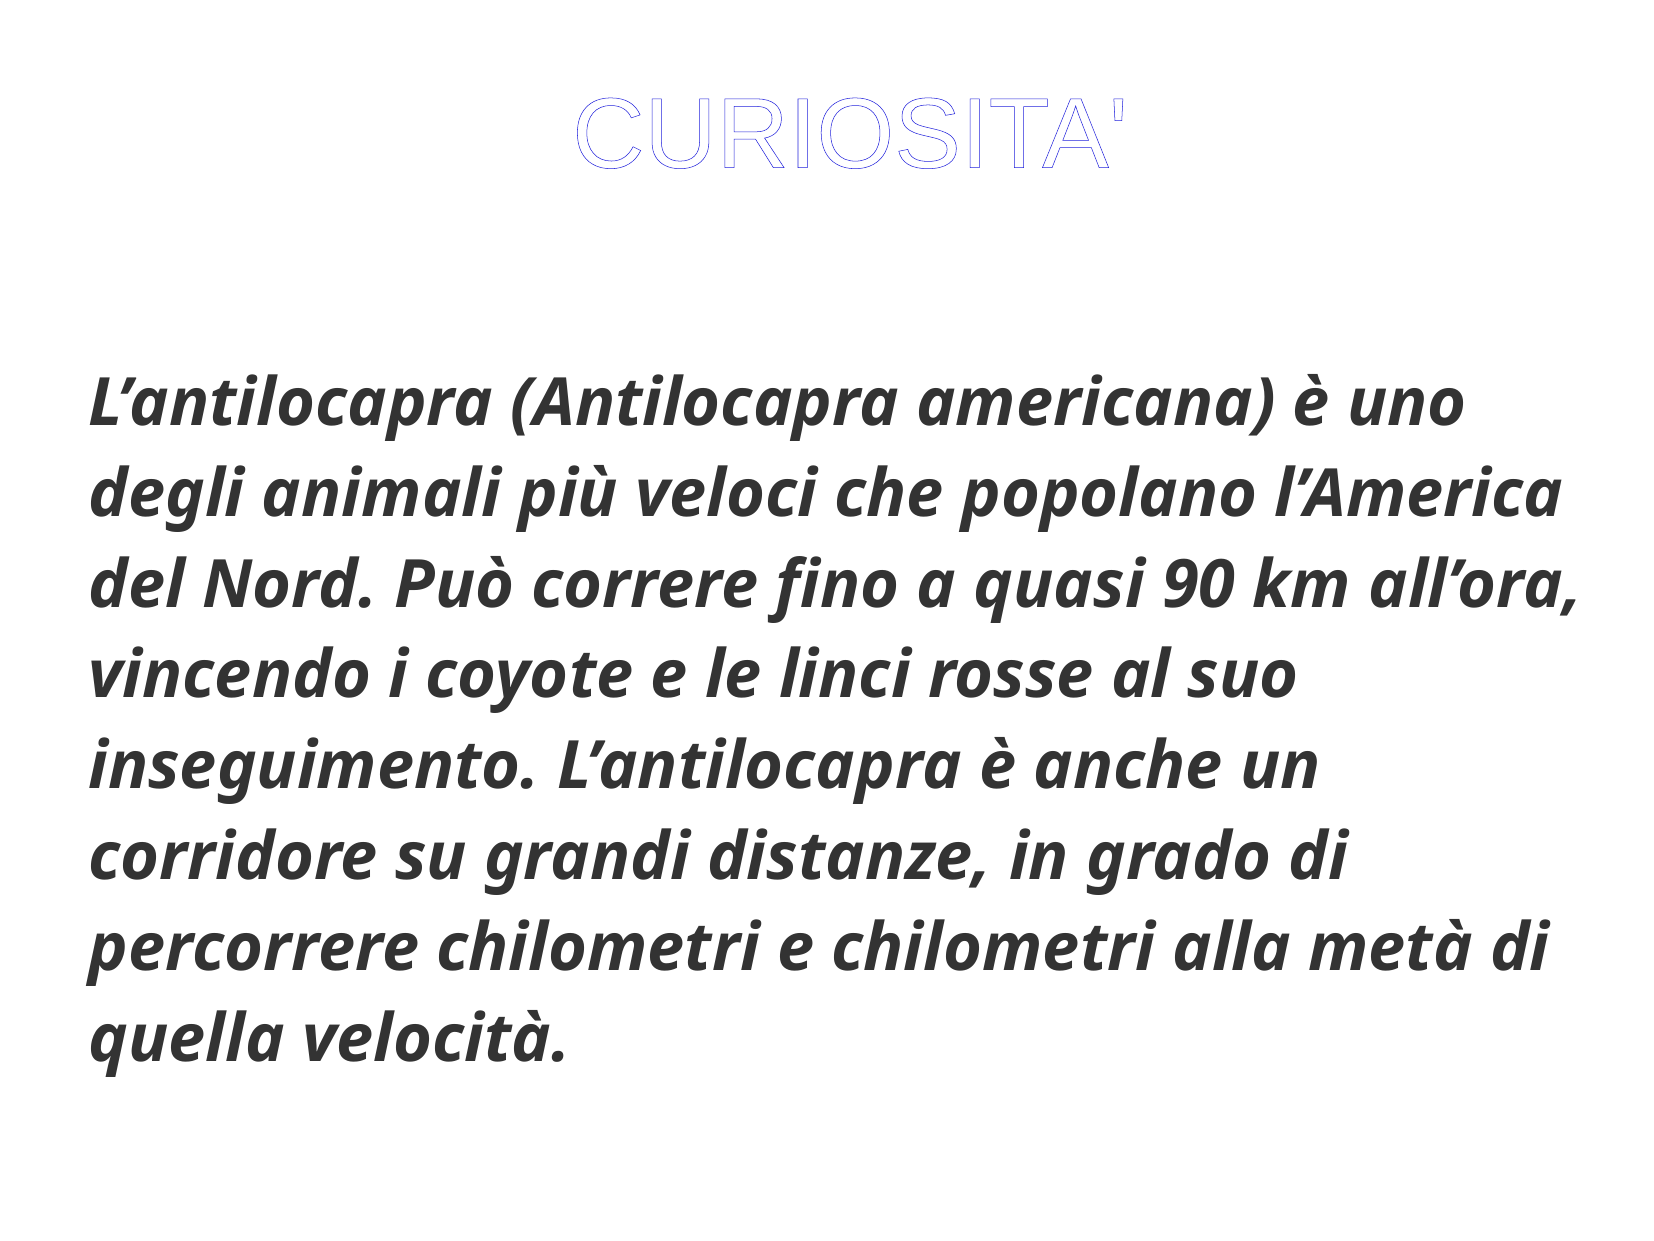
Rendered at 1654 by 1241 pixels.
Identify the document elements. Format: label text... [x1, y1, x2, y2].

title CURIOSITA' [106, 29, 1595, 237]
list L’antilocapra (Antilocapra americana) è uno degli animali più veloci che popolano l’America del Nord. Può correre fino a quasi 90 km all’ora, vincendo i coyote e le linci rosse al suo inseguimento. L’antilocapra è anche un corridore su grandi distanze, in grado di percorrere chilometri e chilometri alla metà di quella velocità. [88, 354, 1595, 1182]
